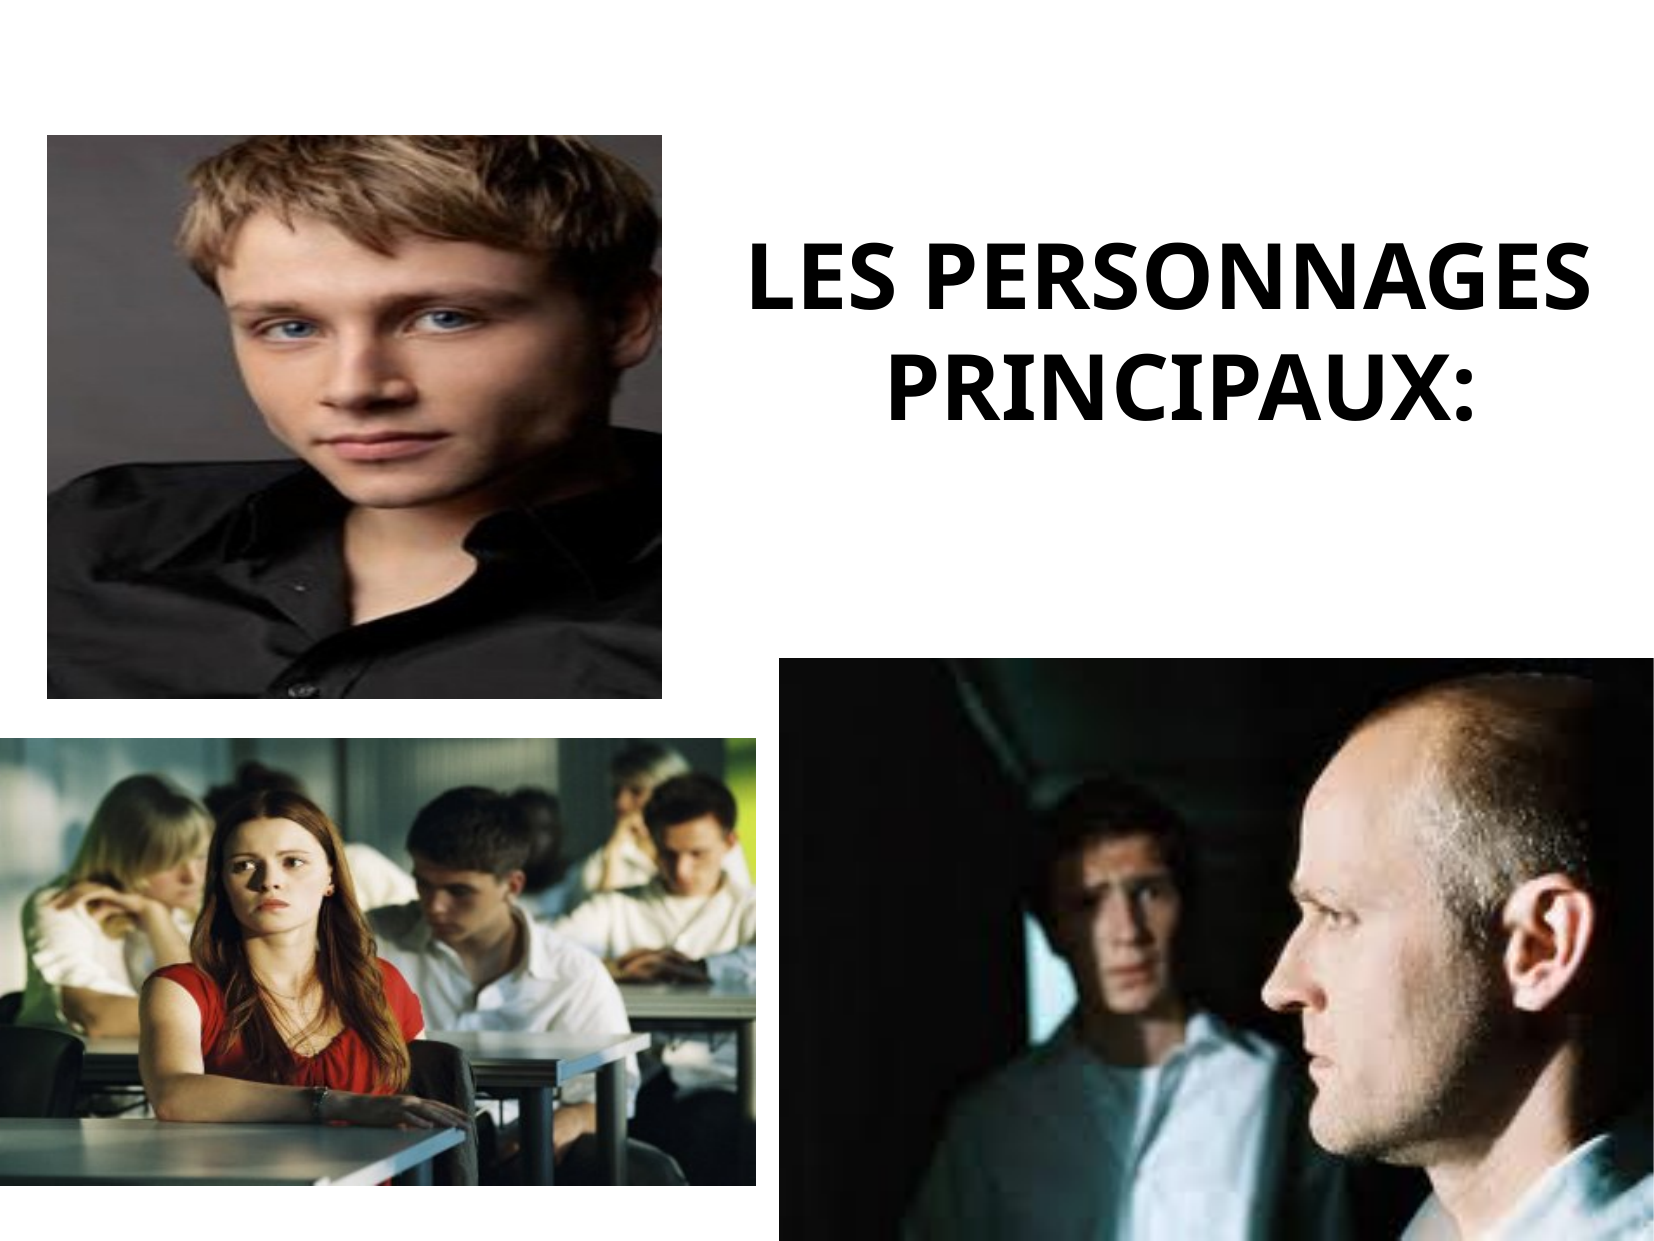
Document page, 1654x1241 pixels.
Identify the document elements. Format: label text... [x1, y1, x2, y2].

picture [47, 135, 662, 699]
picture [779, 658, 1654, 1241]
picture [0, 738, 756, 1186]
title LES PERSONNAGES PRINCIPAUX: [662, 218, 1654, 432]
